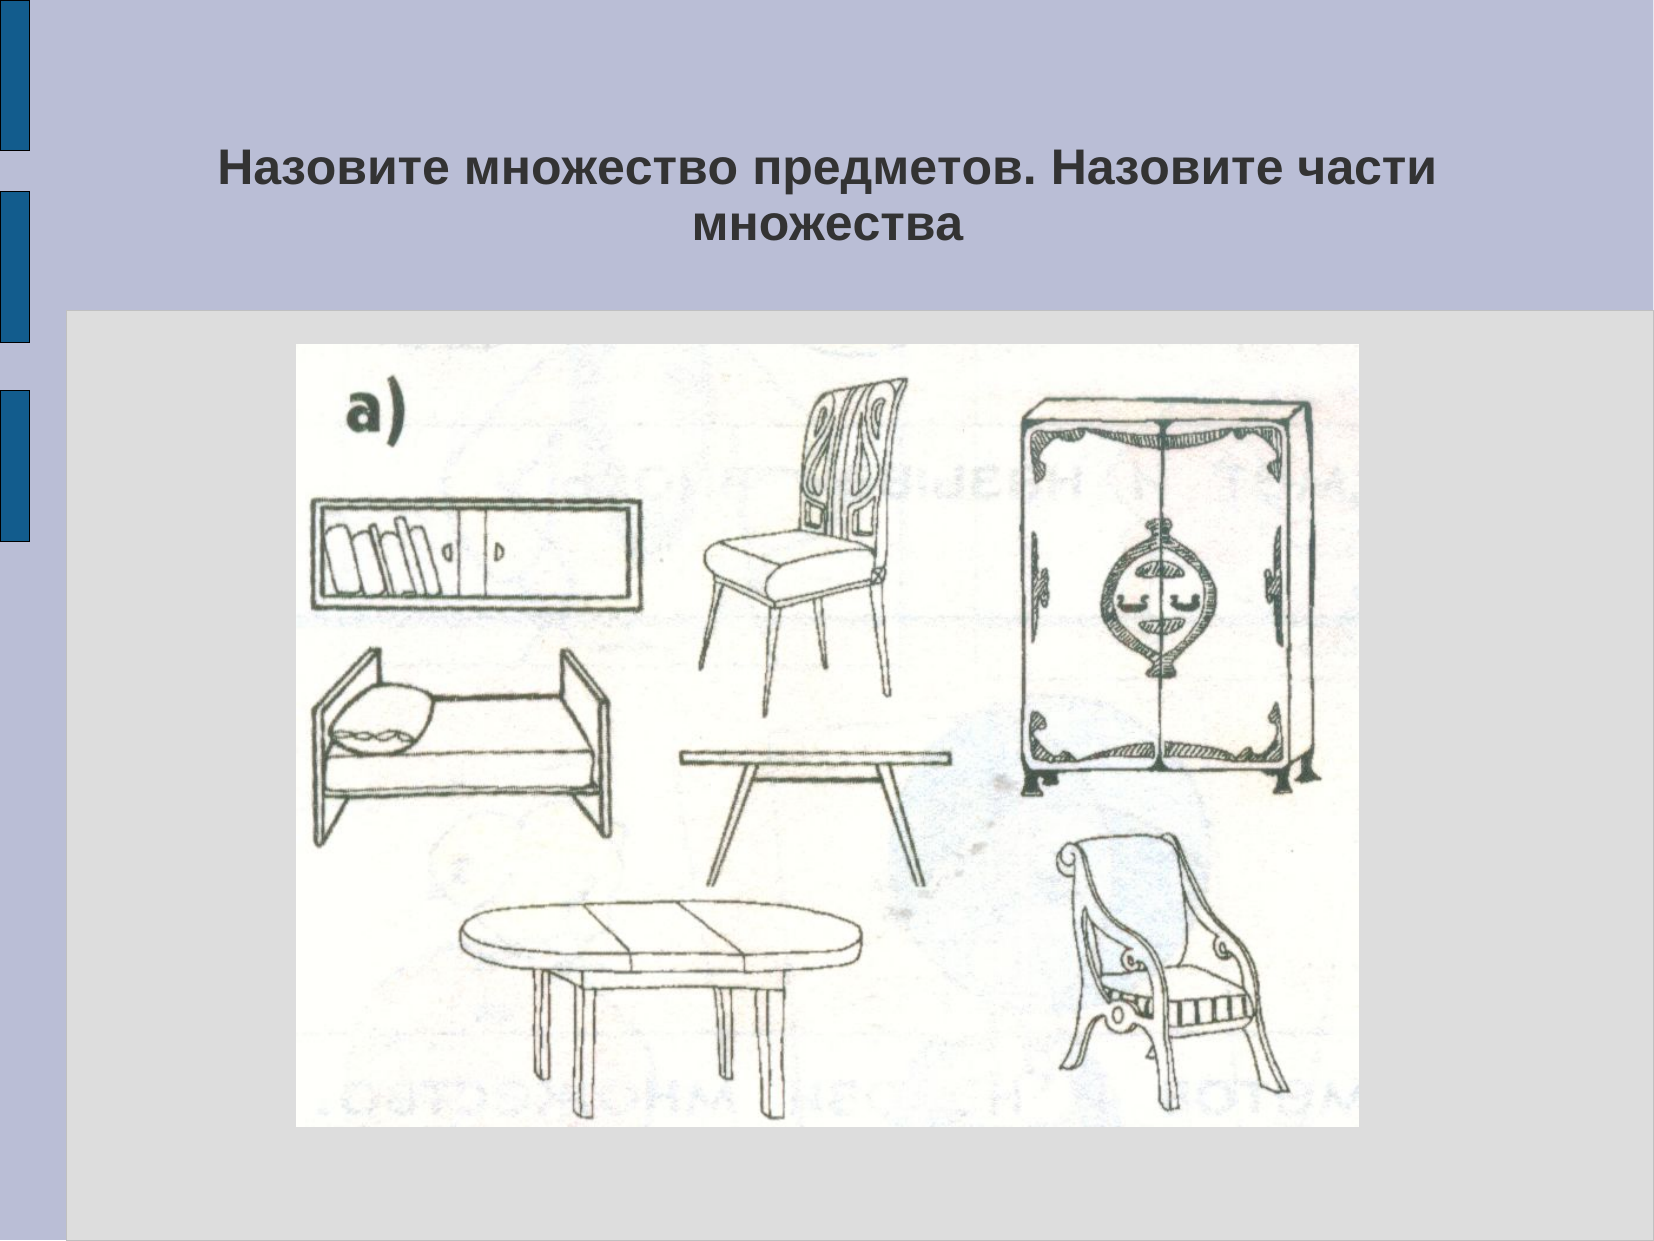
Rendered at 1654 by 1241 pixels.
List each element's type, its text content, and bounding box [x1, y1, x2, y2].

picture [296, 344, 1359, 1127]
title Назовите множество предметов. Назовите части множества [121, 91, 1534, 299]
